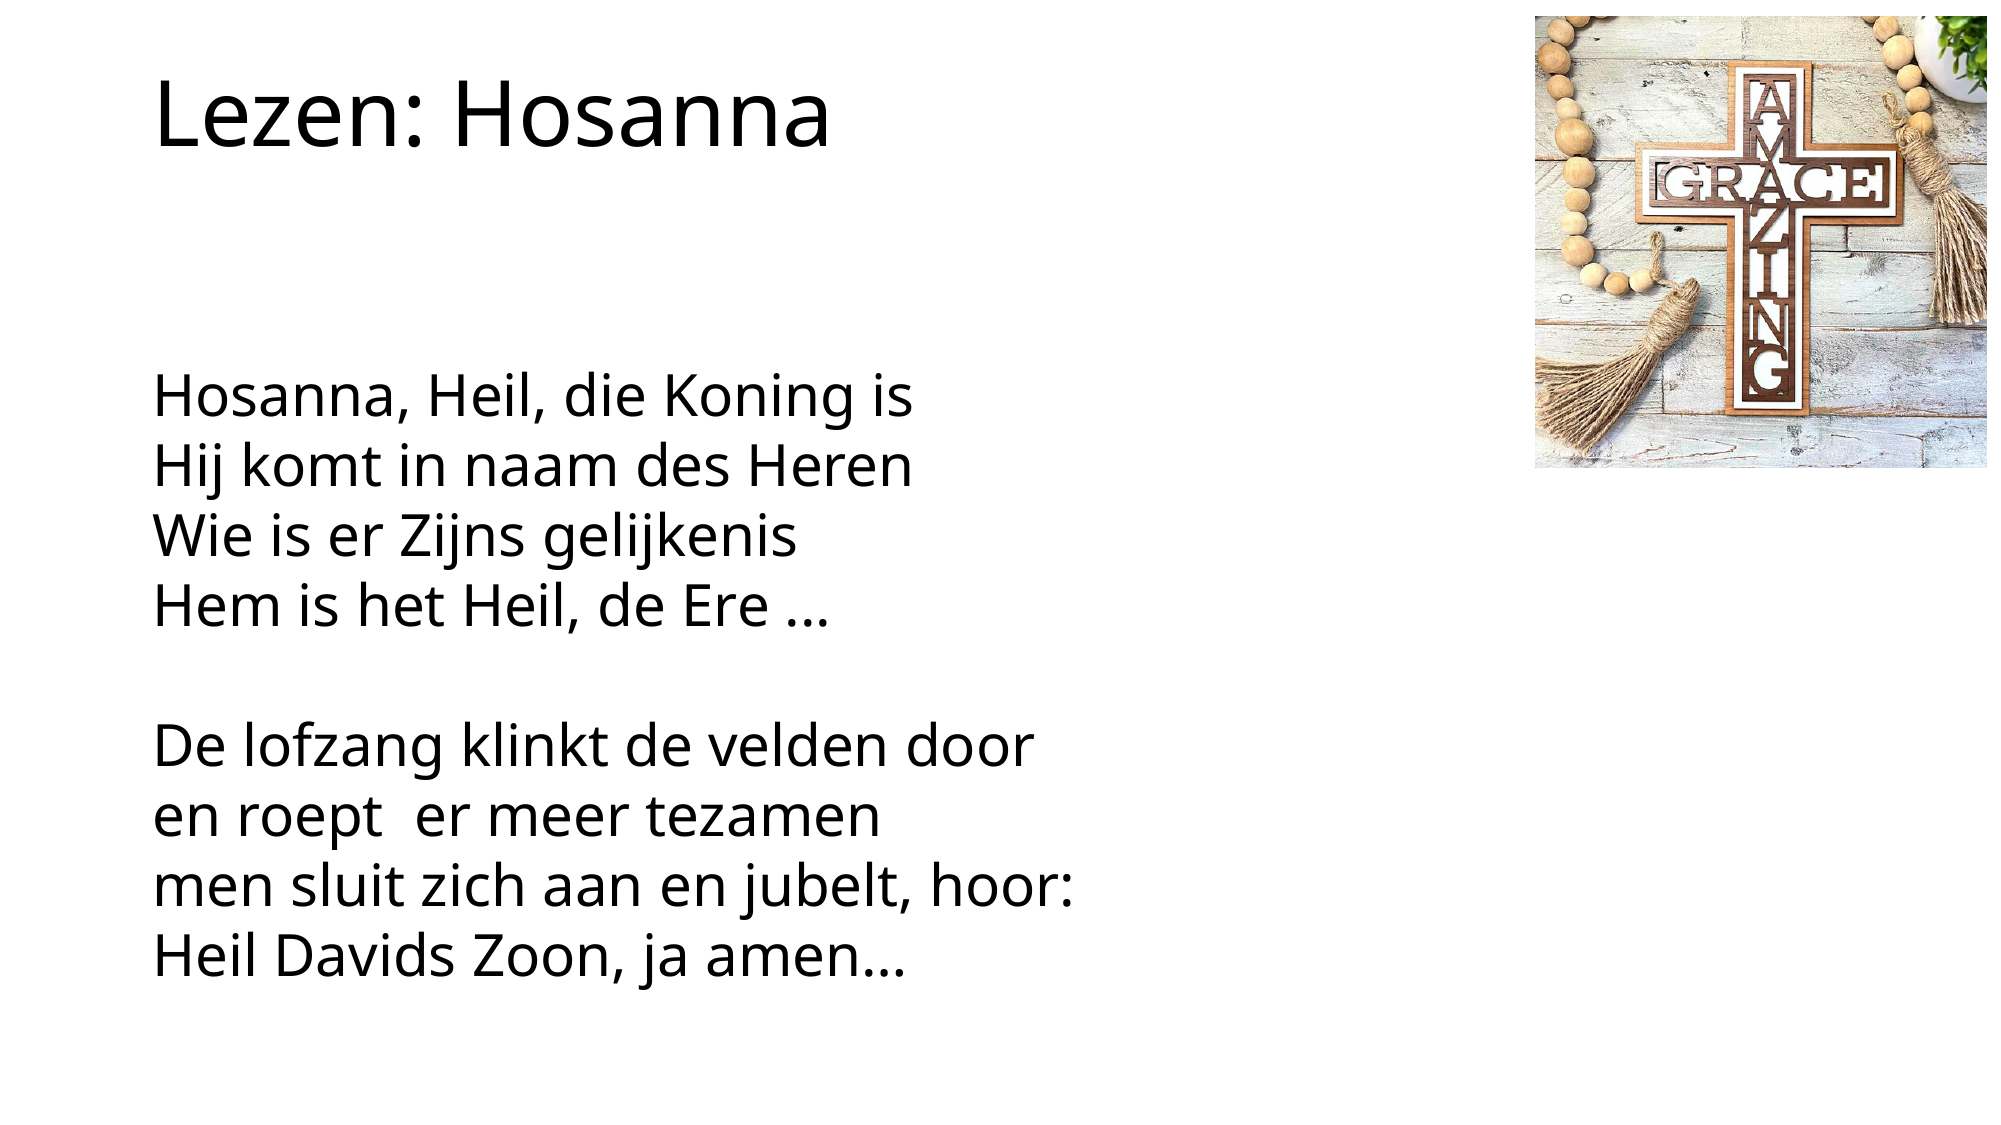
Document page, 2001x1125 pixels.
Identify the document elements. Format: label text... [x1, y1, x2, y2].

title Lezen: Hosanna [137, 59, 1535, 278]
picture [1535, 16, 1987, 468]
text_box Hosanna, Heil, die Koning is Hij komt in naam des Heren Wie is er Zijns gelijkenis Hem is het Heil, de Ere ... De lofzang klinkt de velden door en roept er meer tezamen men sluit zich aan en jubelt, hoor: Heil Davids Zoon, ja amen… [137, 350, 1501, 996]
